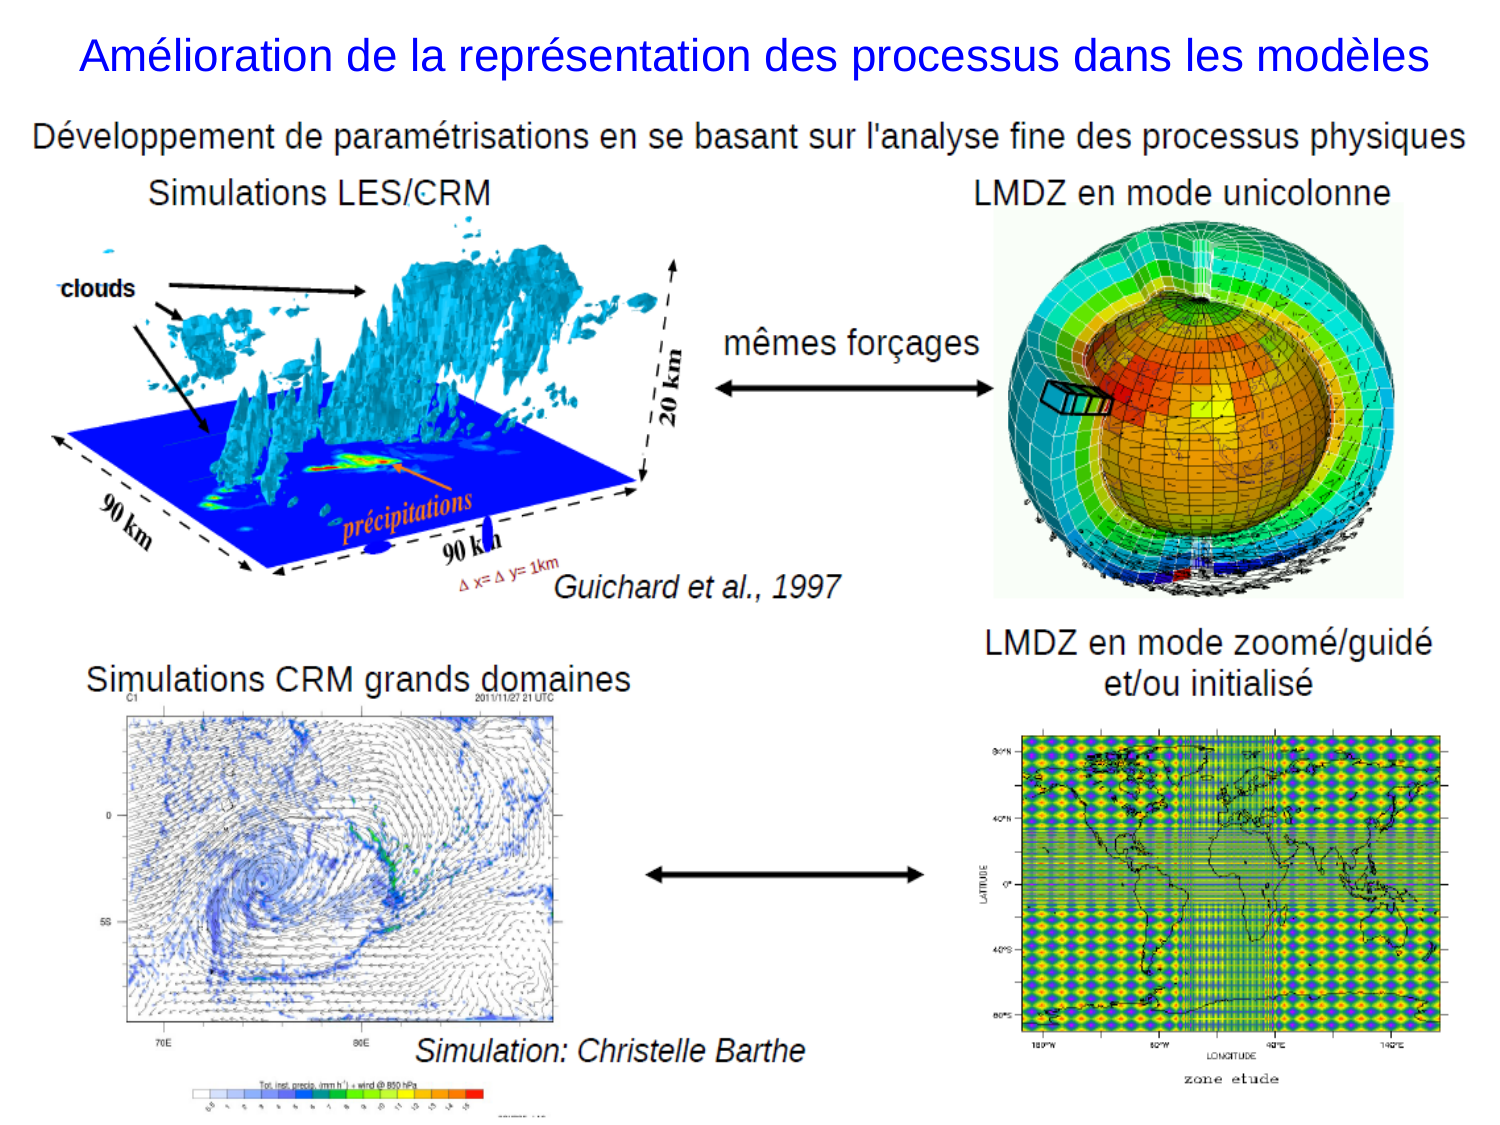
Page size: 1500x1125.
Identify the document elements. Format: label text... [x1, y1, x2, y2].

text_box Amélioration de la représentation des processus dans les modèles [66, 23, 1457, 88]
picture [0, 112, 1500, 1125]
